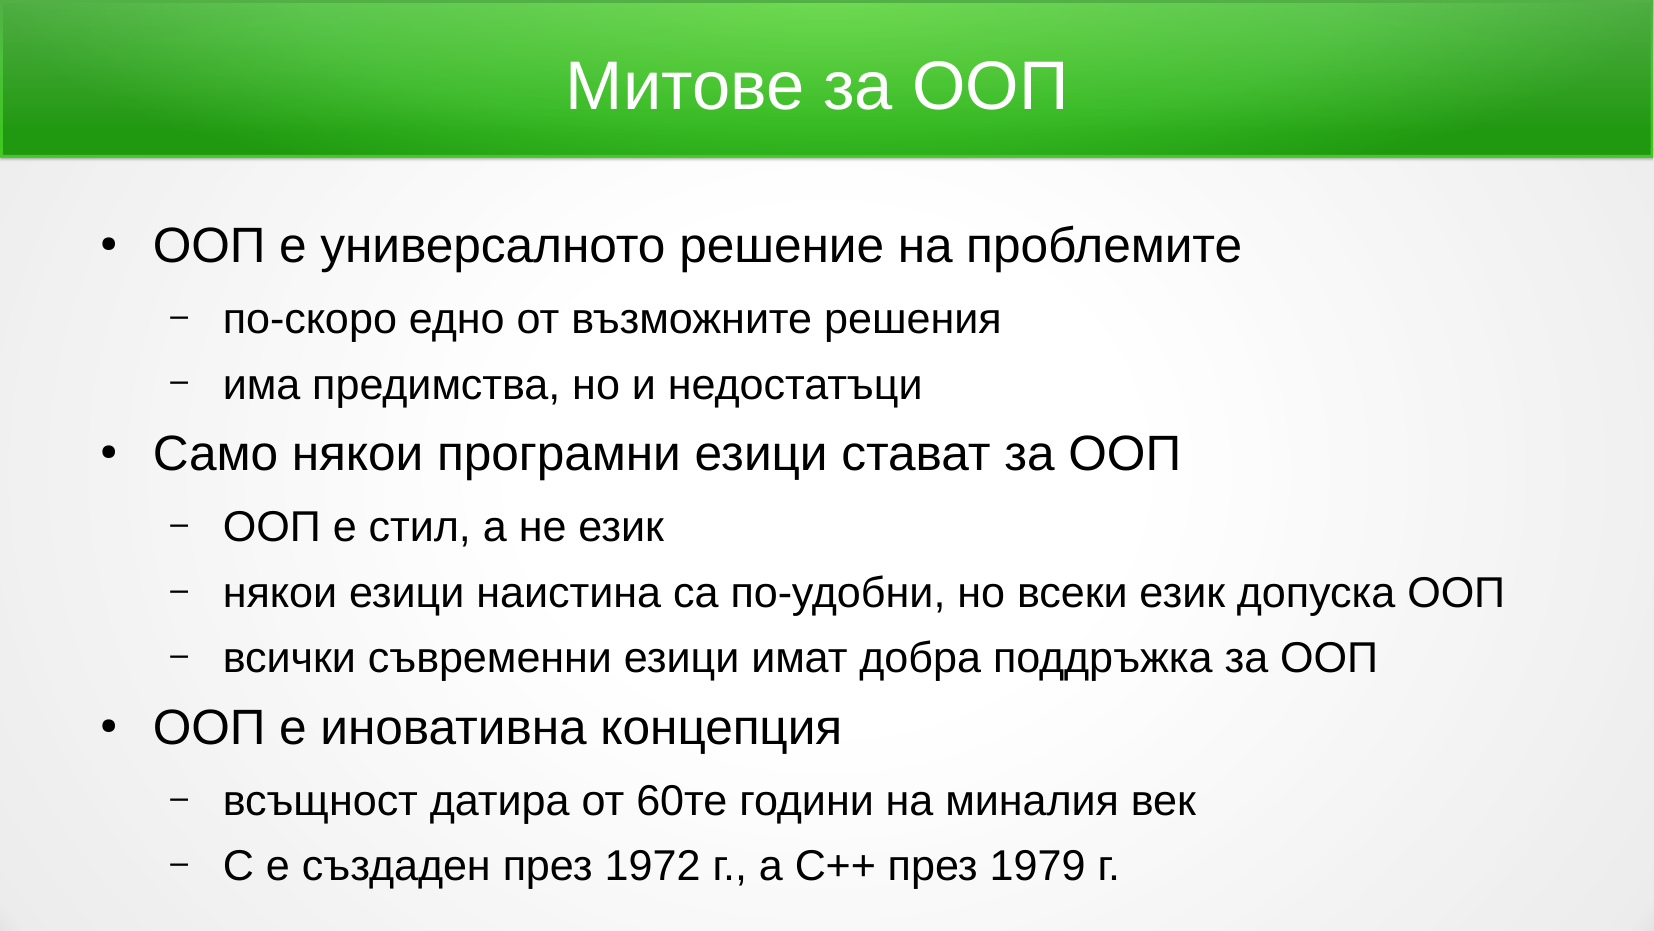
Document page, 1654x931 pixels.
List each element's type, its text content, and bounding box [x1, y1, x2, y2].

list ООП е универсалното решение на проблемите по-скоро едно от възможните решения има предимства, но и недостатъци Само някои програмни езици стават за ООП ООП е стил, а не език някои езици наистина са по-удобни, но всеки език допуска ООП всички съвременни езици имат добра поддръжка за ООП ООП е иновативна концепция всъщност датира от 60те години на миналия век C е създаден през 1972 г., а C++ през 1979 г. [82, 217, 1538, 898]
title Митове за ООП [82, 37, 1571, 135]
